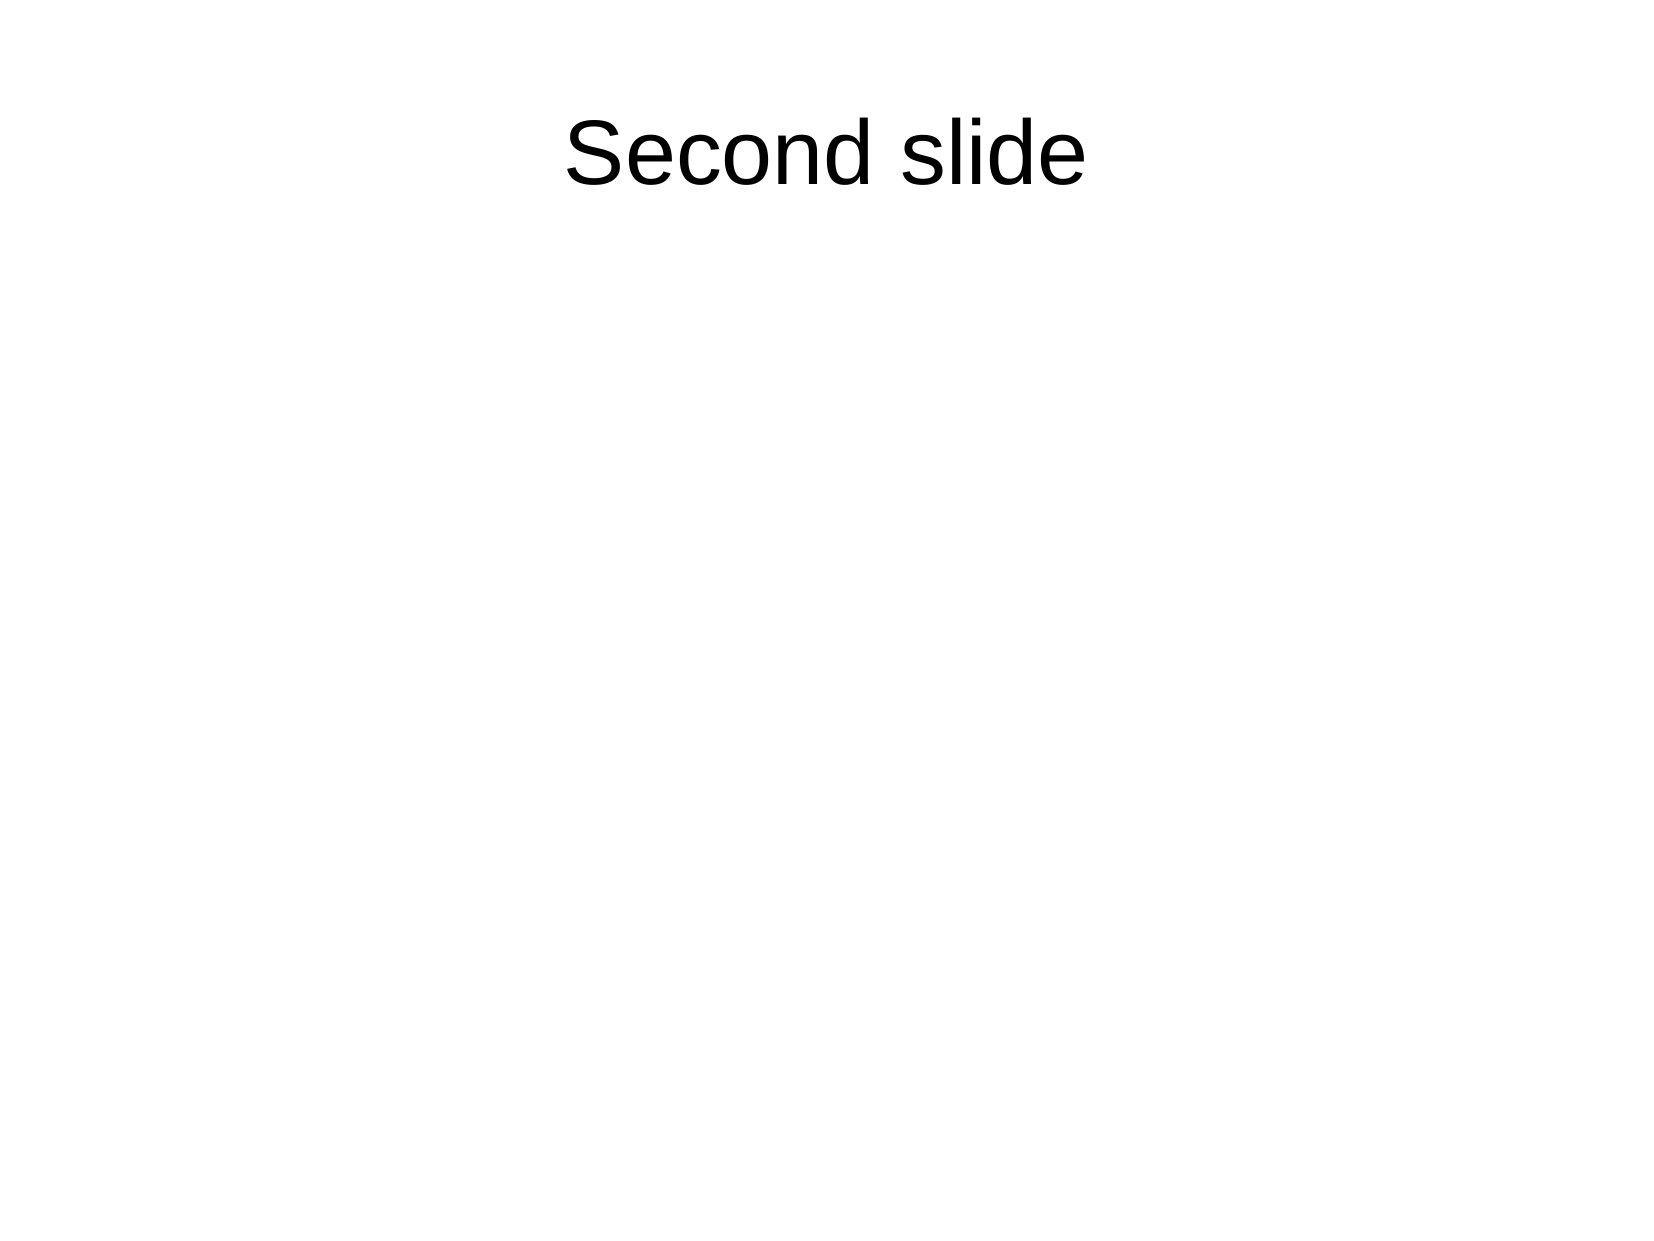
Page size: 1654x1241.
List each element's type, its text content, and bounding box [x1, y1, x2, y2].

title Second slide [82, 49, 1571, 257]
